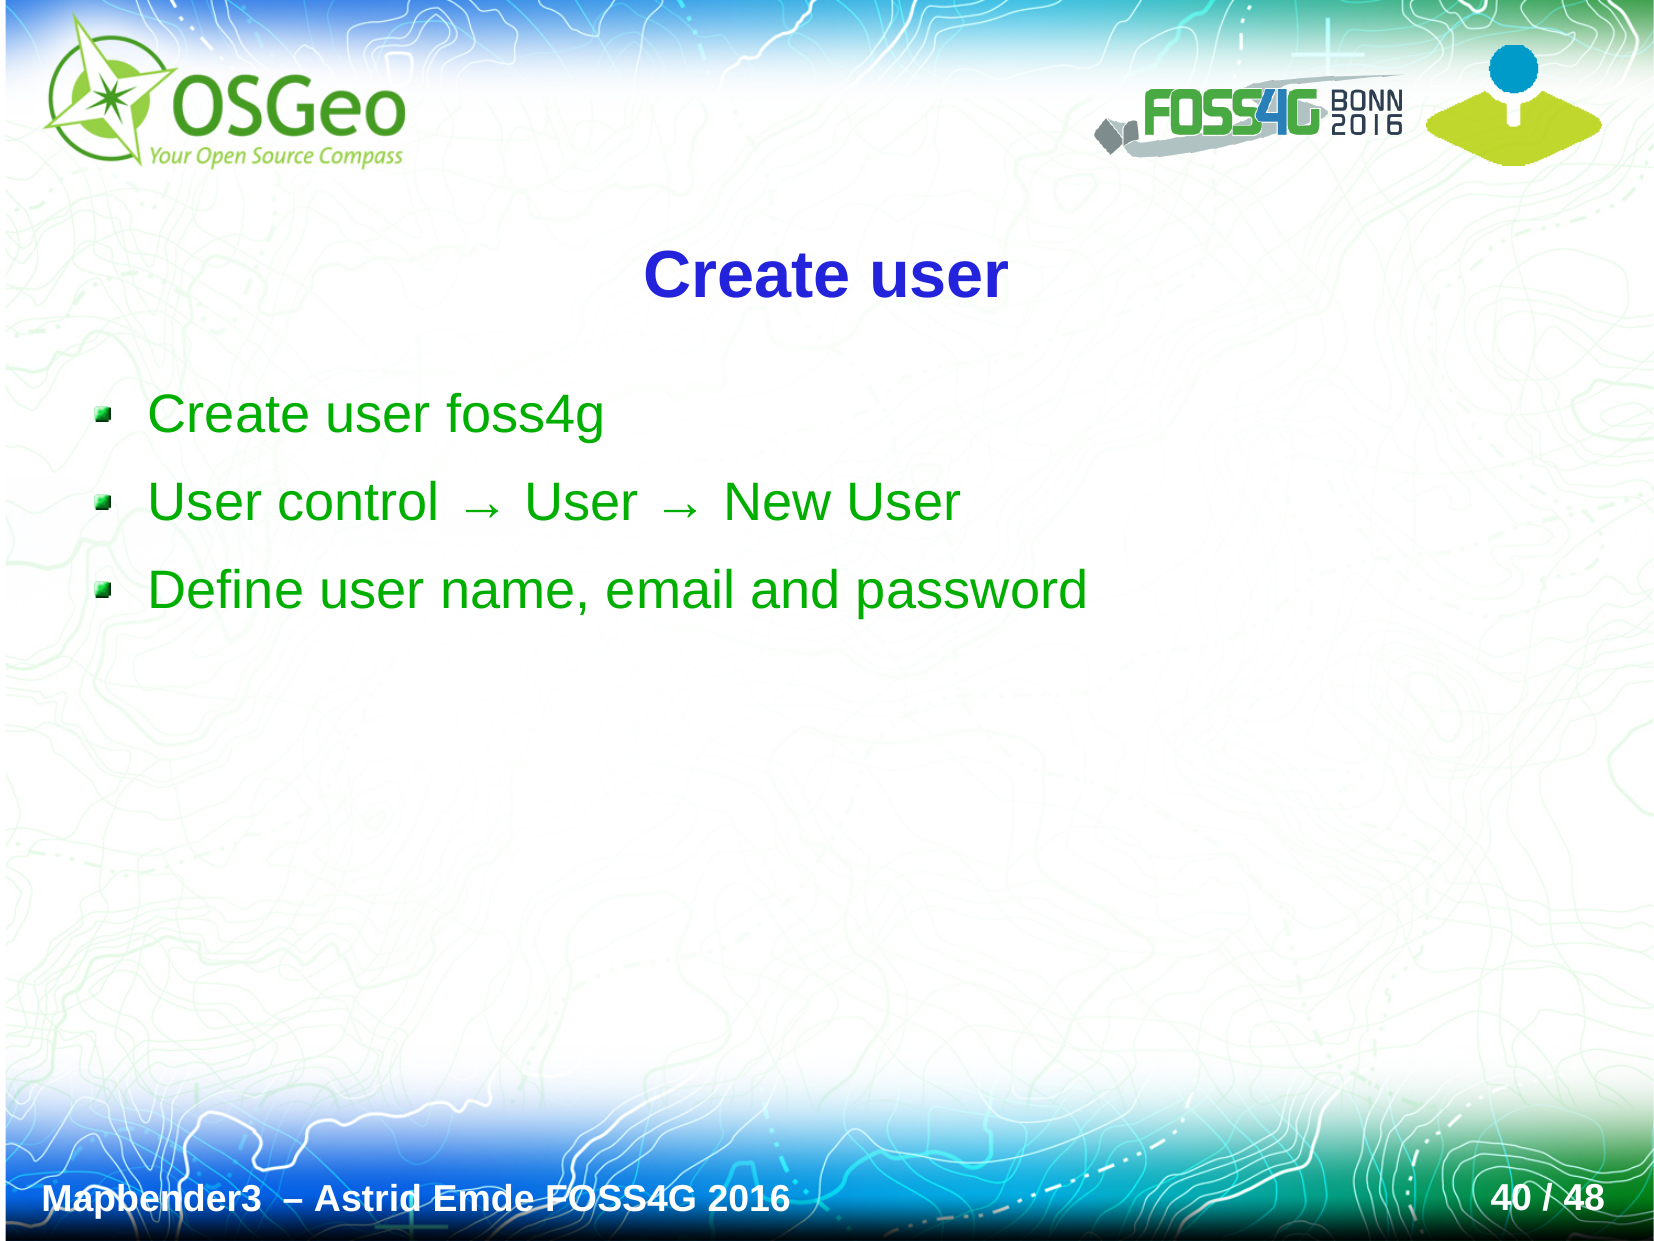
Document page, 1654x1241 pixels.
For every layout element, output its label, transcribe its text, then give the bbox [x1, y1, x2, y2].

picture [5, 0, 1654, 1241]
list Create user foss4g User control → User → New User Define user name, email and password [76, 383, 1565, 1188]
title Create user [82, 208, 1571, 342]
